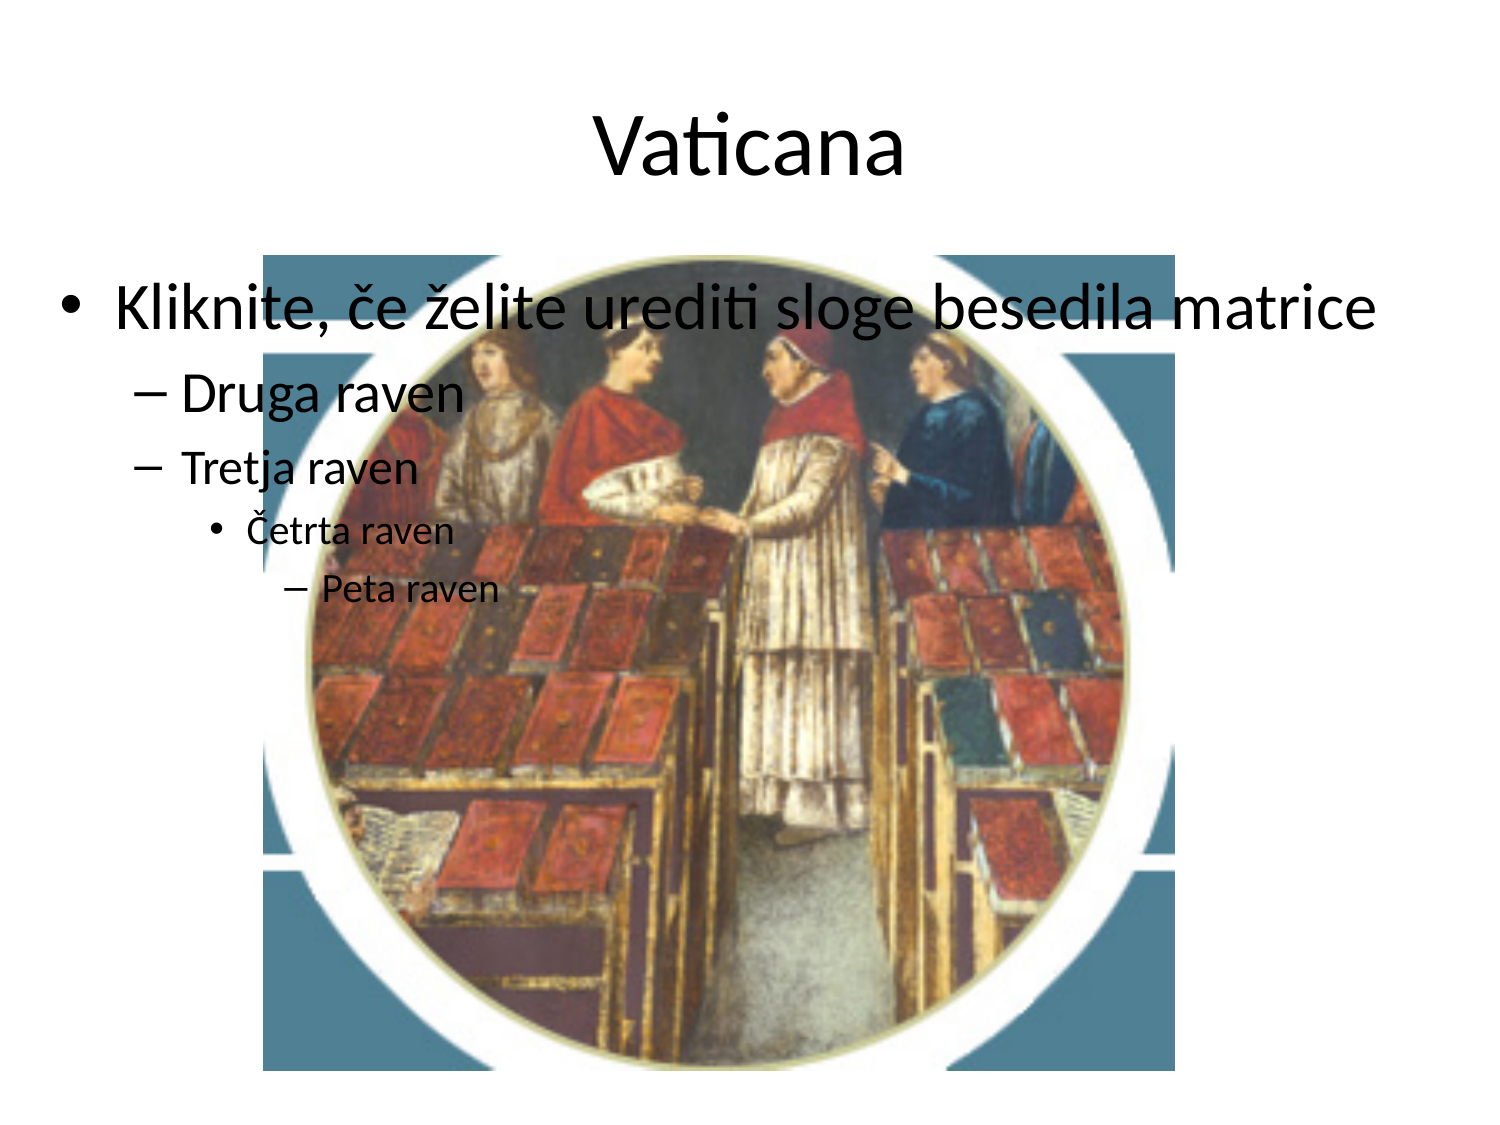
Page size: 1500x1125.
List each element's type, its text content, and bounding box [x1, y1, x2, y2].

title Vaticana [75, 45, 1425, 233]
picture [263, 255, 1175, 1071]
